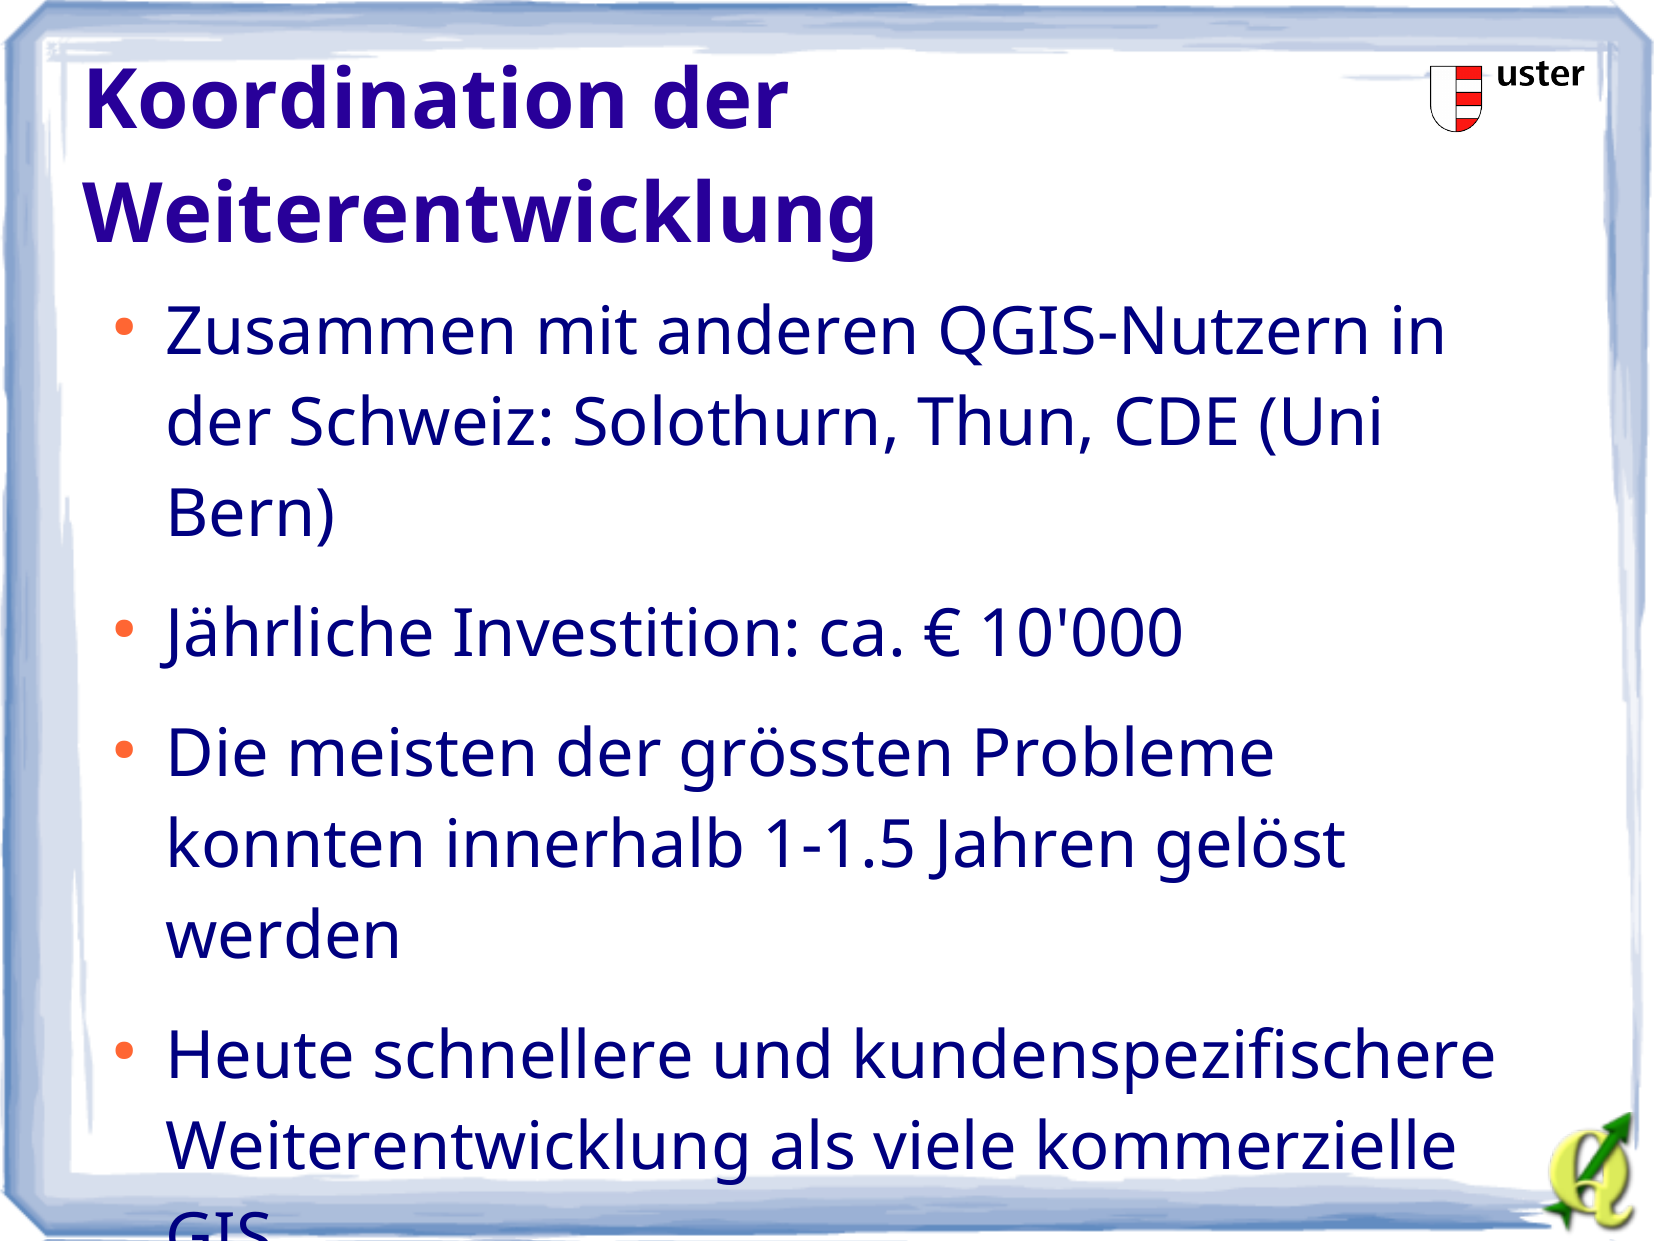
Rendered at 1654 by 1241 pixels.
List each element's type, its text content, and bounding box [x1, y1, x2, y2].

picture [0, 0, 1654, 1241]
title Koordination der Weiterentwicklung [82, 56, 1571, 250]
list Zusammen mit anderen QGIS-Nutzern in der Schweiz: Solothurn, Thun, CDE (Uni Bern) Jährliche Investition: ca. € 10'000 Die meisten der grössten Probleme konnten innerhalb 1-1.5 Jahren gelöst werden Heute schnellere und kundenspezifischere Weiterentwicklung als viele kommerzielle GIS Kommerzieller Support von Hugis und Norbit Guter Community-Support über Mailinglisten [94, 283, 1548, 1130]
